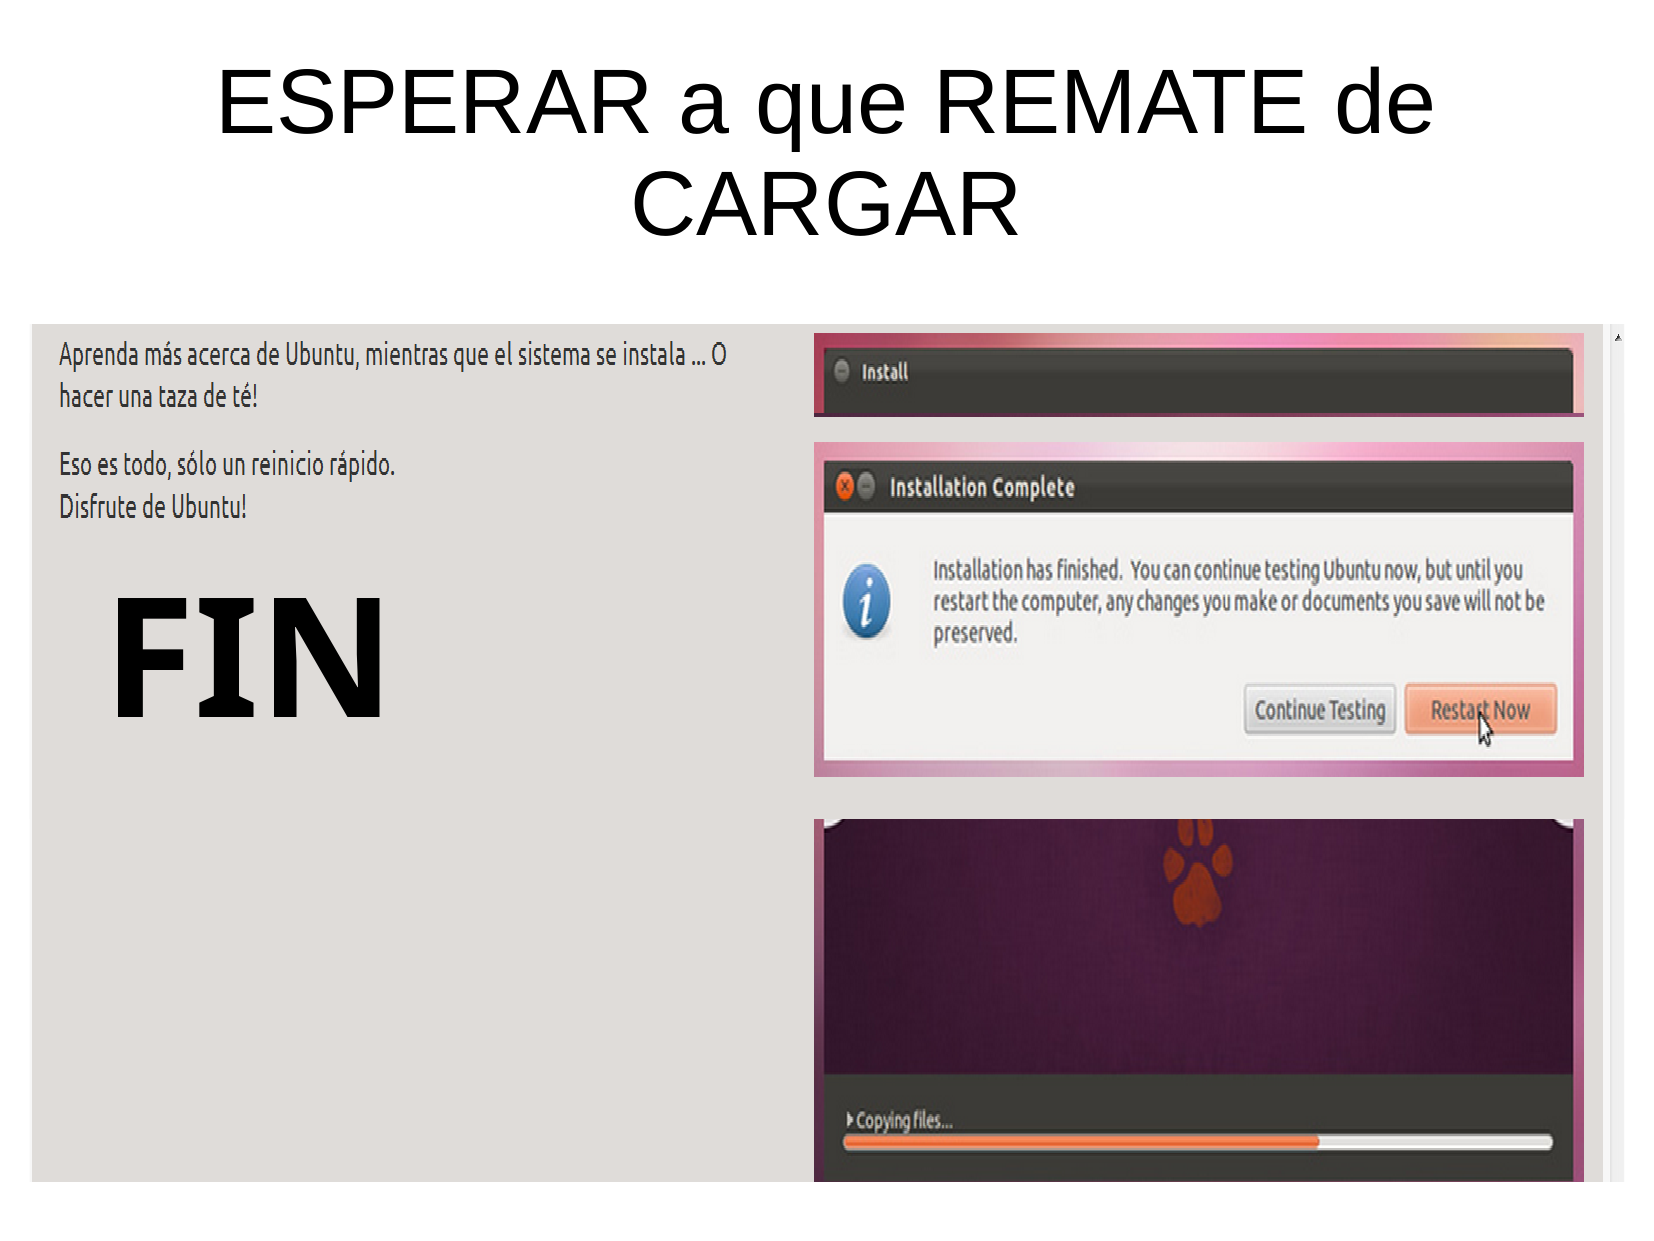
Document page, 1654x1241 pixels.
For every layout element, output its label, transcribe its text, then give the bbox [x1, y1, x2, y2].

title ESPERAR a que REMATE de CARGAR [82, 49, 1571, 257]
text_box FIN [88, 531, 473, 831]
picture [29, 324, 1625, 1182]
